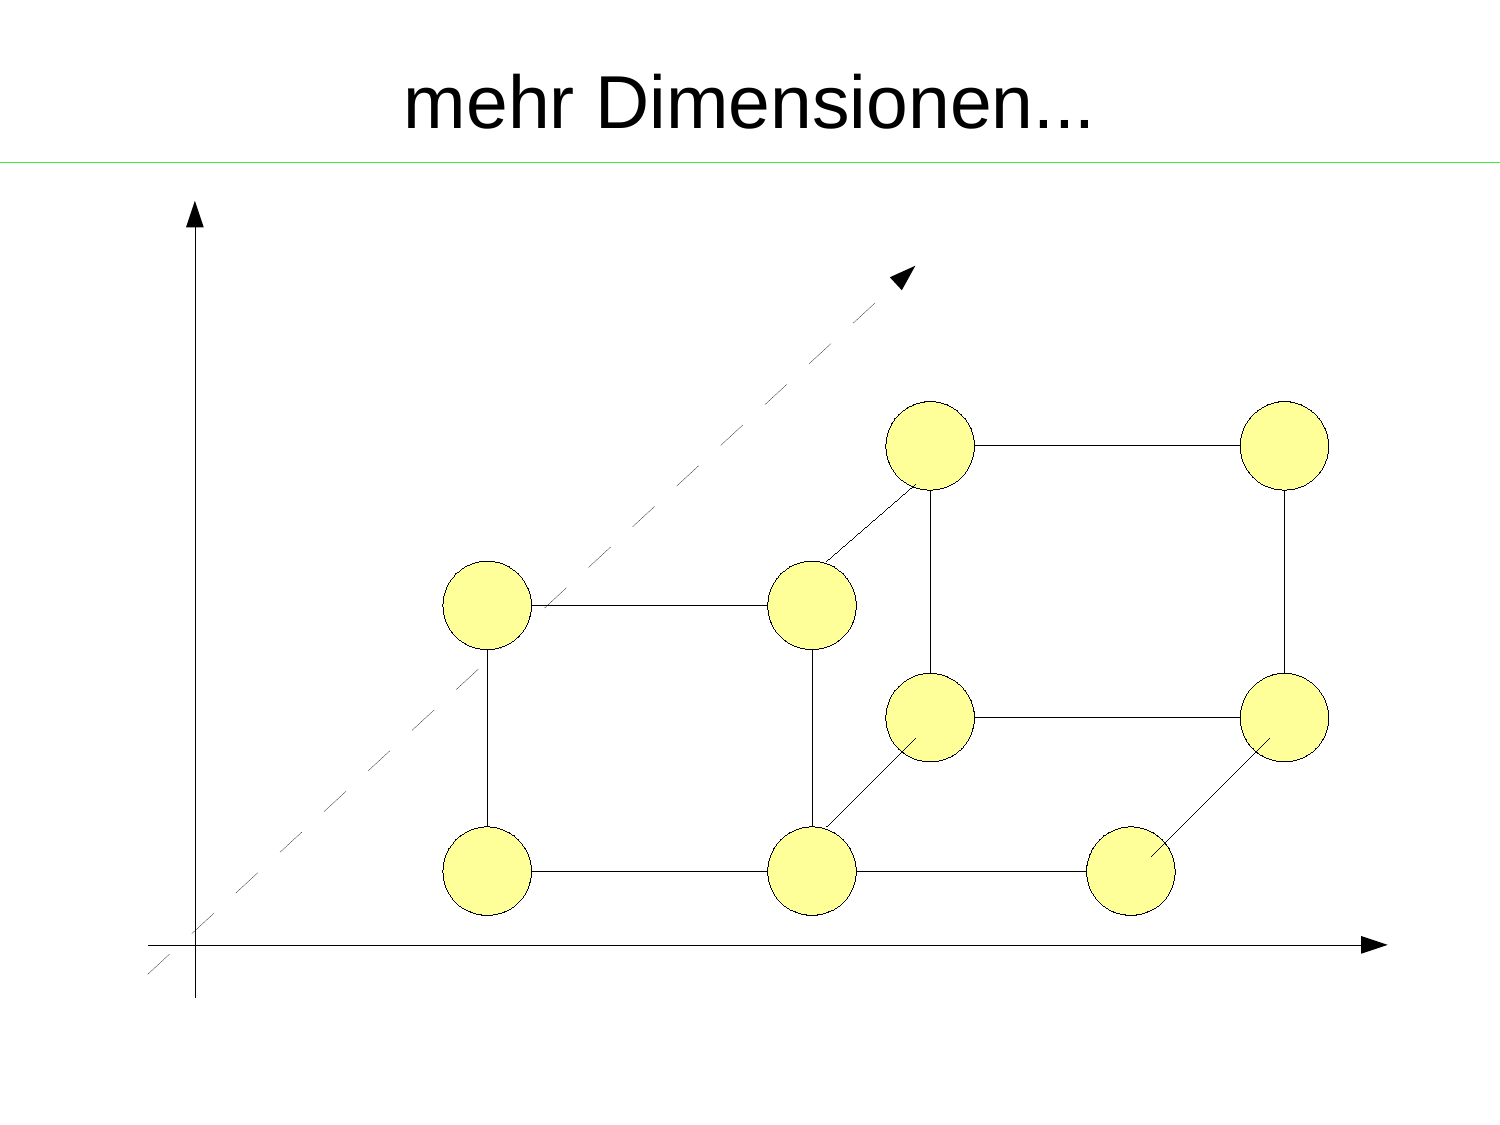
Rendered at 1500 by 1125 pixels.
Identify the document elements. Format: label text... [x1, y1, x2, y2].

text_box [1240, 673, 1329, 762]
text_box [442, 826, 532, 916]
title mehr Dimensionen... [75, 57, 1426, 148]
text_box [767, 561, 857, 650]
text_box [767, 826, 857, 916]
text_box [442, 561, 532, 650]
text_box [885, 401, 975, 491]
text_box [1240, 401, 1329, 491]
text_box [1086, 826, 1176, 916]
text_box [885, 673, 975, 762]
